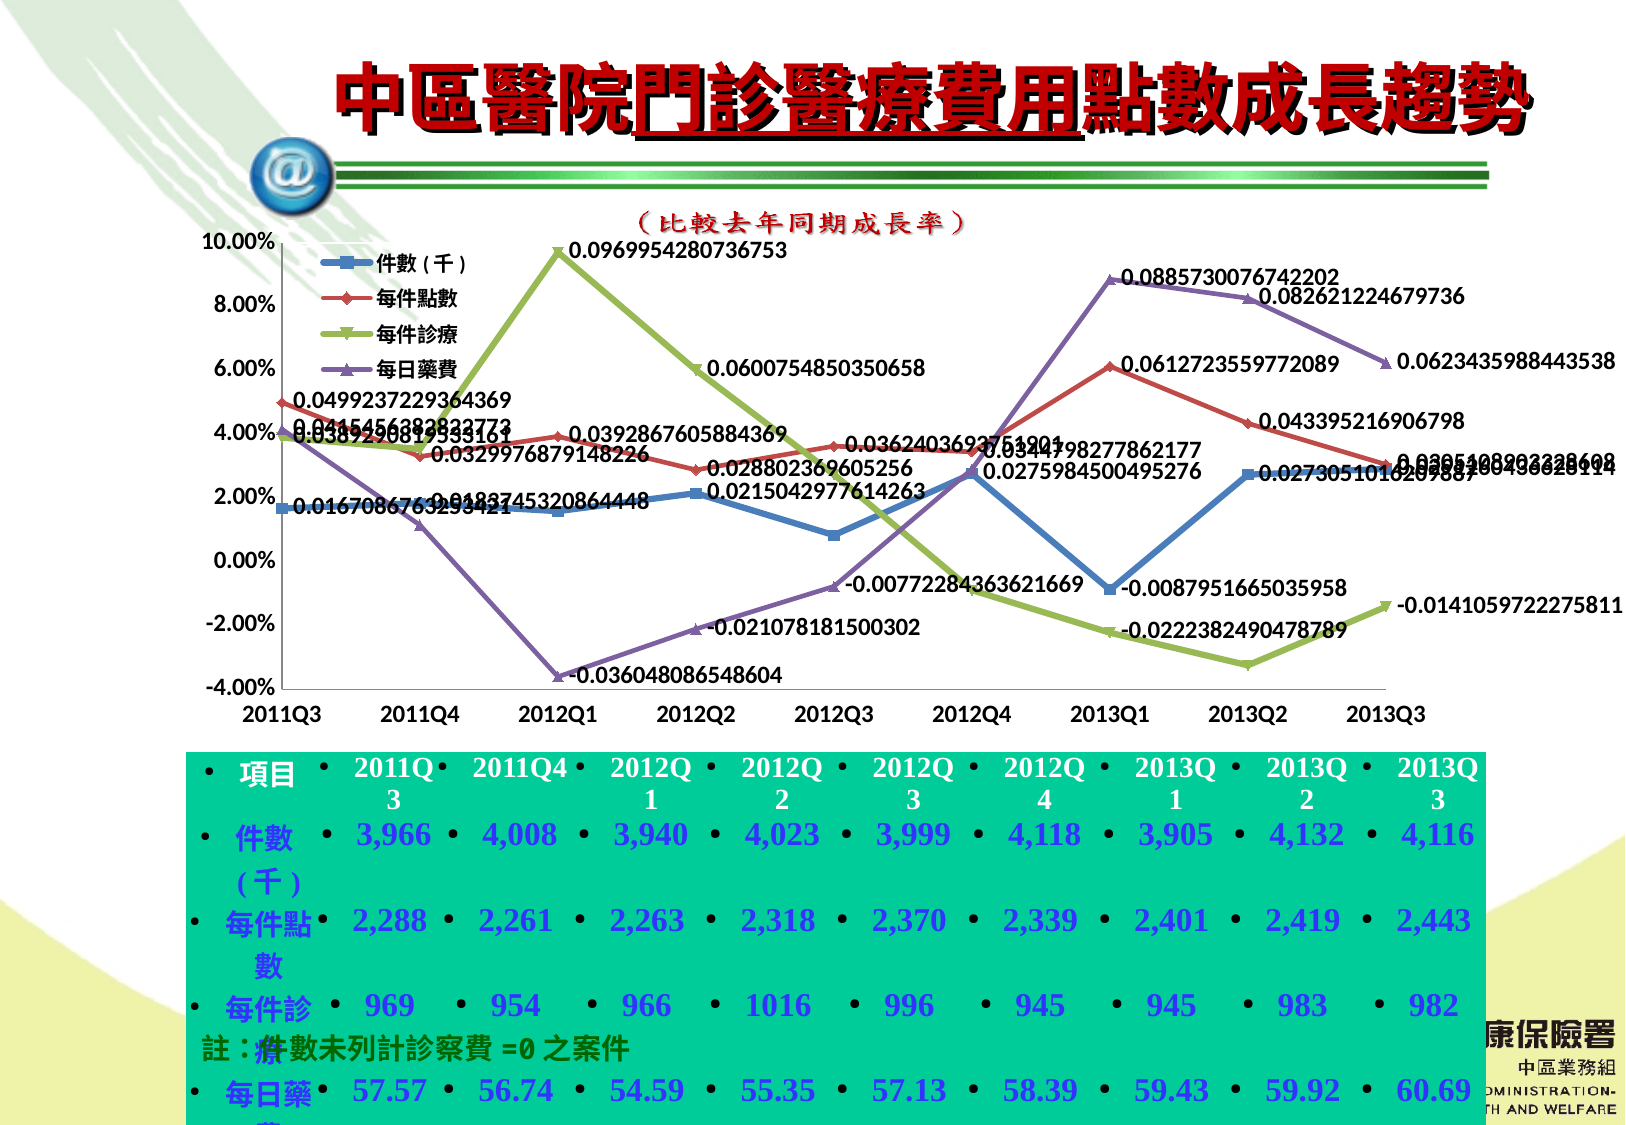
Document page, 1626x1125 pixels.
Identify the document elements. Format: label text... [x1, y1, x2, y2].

table_cell 4,132 [1224, 816, 1355, 901]
text_box 註：件數未列計診察費=0之案件 [186, 1023, 872, 1074]
table_header 2013Q3 [1355, 752, 1486, 816]
table_cell 945 [961, 986, 1093, 1071]
table_cell 55.35 [699, 1074, 830, 1125]
picture [600, 196, 1002, 219]
table_cell 3,999 [830, 816, 961, 901]
table_cell 每日藥費 [186, 1074, 316, 1125]
table_header 2011Q4 [437, 752, 568, 816]
table_cell 2,263 [568, 901, 699, 986]
table_cell 57.57 [316, 1074, 437, 1125]
table_cell 4,118 [961, 816, 1093, 901]
table_cell 4,008 [437, 816, 568, 901]
table_cell 每件診療 [186, 986, 316, 1023]
table_cell 每件點數 [186, 901, 316, 986]
table_header 2012Q2 [699, 752, 830, 816]
table_cell 60.69 [1355, 1071, 1486, 1125]
table_cell 2,401 [1093, 901, 1224, 986]
table_header 2013Q1 [1093, 752, 1224, 816]
chart [172, 219, 1625, 740]
table_cell 4,116 [1355, 816, 1486, 901]
table_cell 54.59 [568, 1074, 699, 1125]
table_header 2011Q3 [316, 752, 437, 816]
table_cell 3,905 [1093, 816, 1224, 901]
table_cell 3,966 [316, 816, 437, 901]
table_header 2013Q2 [1224, 752, 1355, 816]
title 中區醫院門診醫療費用點數成長趨勢 [292, 42, 1569, 138]
table_cell 57.13 [830, 1071, 961, 1125]
table_cell 4,023 [699, 816, 830, 901]
table_cell 2,261 [437, 901, 568, 986]
table_cell 2,318 [699, 901, 830, 986]
table_cell 945 [1093, 986, 1224, 1071]
table_cell 1016 [699, 986, 830, 1023]
table_cell 件數(千) [186, 816, 316, 901]
table_cell 56.74 [437, 1074, 568, 1125]
table_cell 996 [830, 986, 961, 1071]
table_cell 2,288 [316, 901, 437, 986]
table_header 2012Q4 [961, 752, 1093, 816]
table_cell 58.39 [961, 1071, 1093, 1125]
table_cell 969 [316, 986, 437, 1023]
table_cell 2,443 [1355, 901, 1486, 986]
table_cell 954 [437, 986, 568, 1023]
table_header 項目 [186, 752, 316, 816]
table_cell 983 [1224, 986, 1355, 1071]
table_cell 2,370 [830, 901, 961, 986]
table_cell 2,419 [1224, 901, 1355, 986]
table_header 2012Q3 [830, 752, 961, 816]
table_cell 59.92 [1224, 1071, 1355, 1125]
table_cell 59.43 [1093, 1071, 1224, 1125]
table_cell 982 [1355, 986, 1486, 1071]
table_cell 3,940 [568, 816, 699, 901]
table_header 2012Q1 [568, 752, 699, 816]
table_cell 966 [568, 986, 699, 1023]
table_cell 2,339 [961, 901, 1093, 986]
